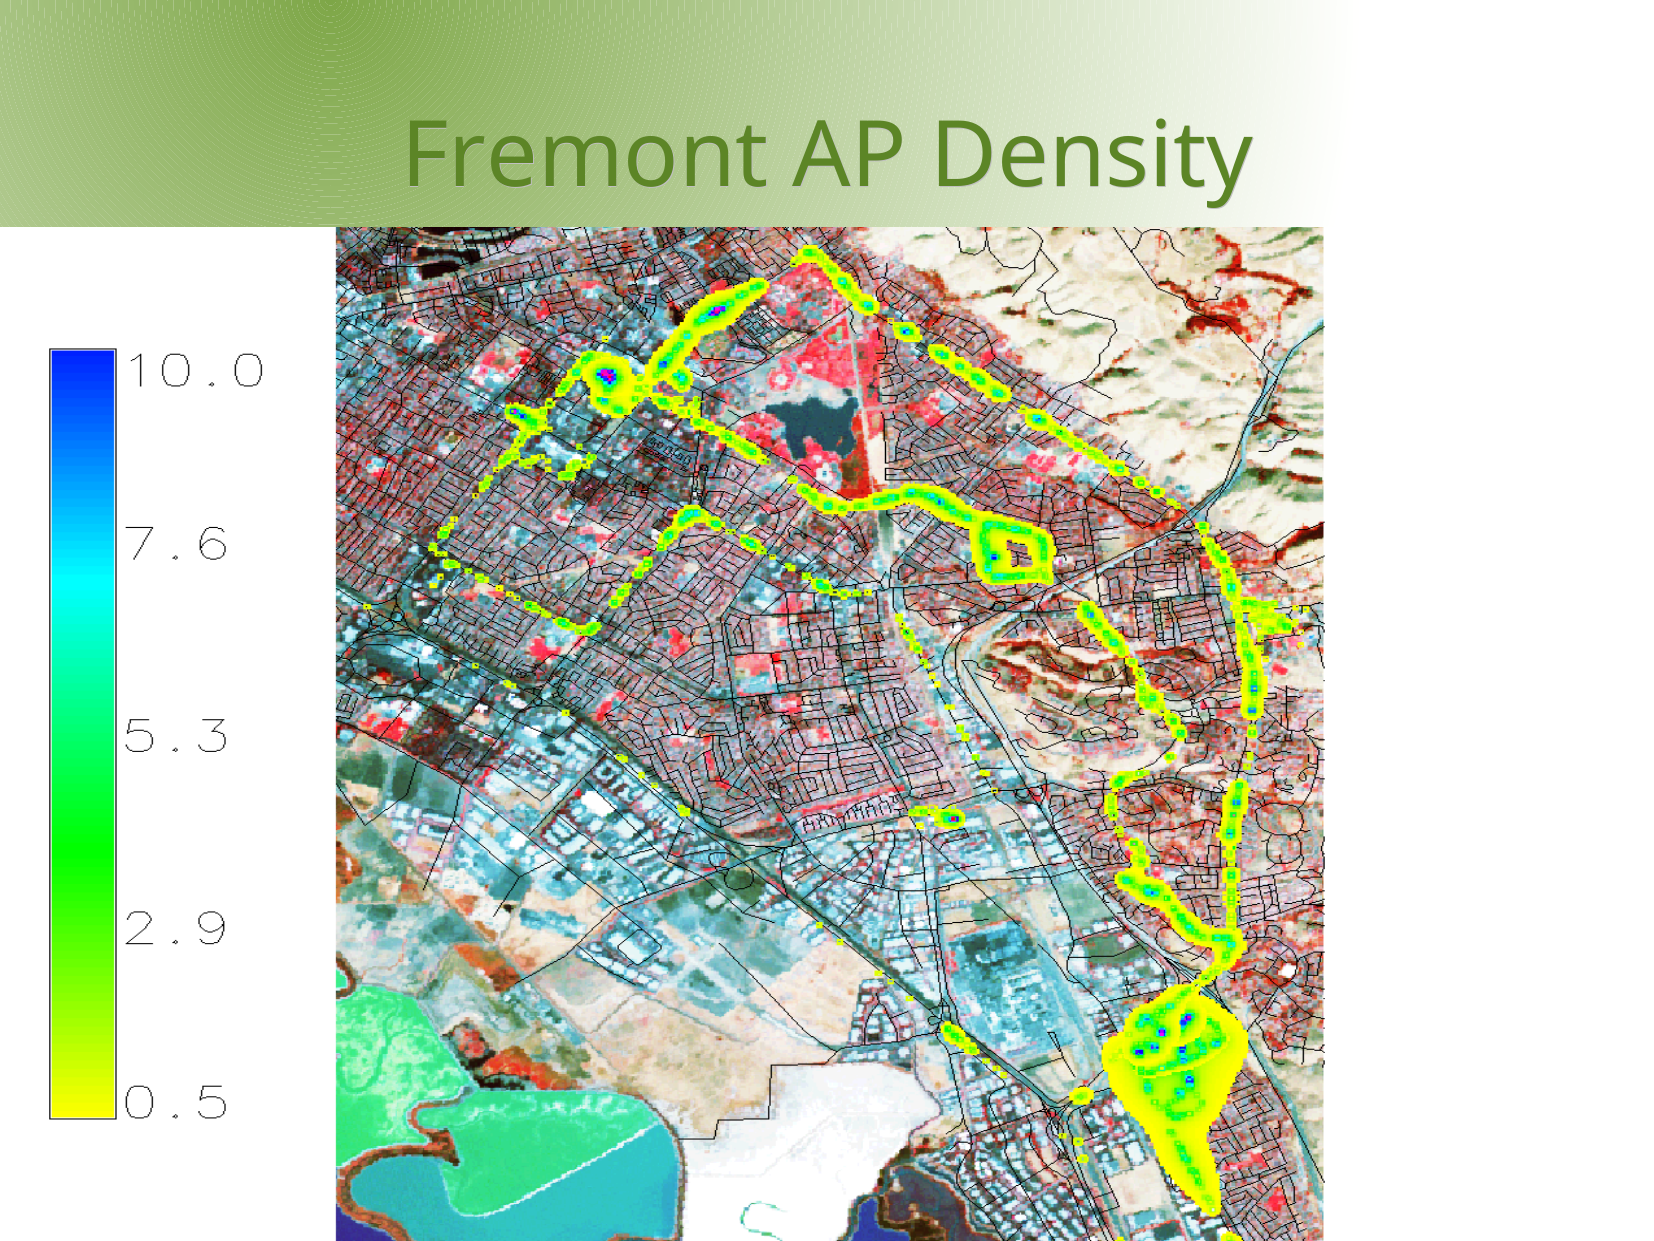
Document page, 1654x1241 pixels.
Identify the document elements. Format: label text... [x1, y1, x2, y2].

picture [0, 227, 1654, 1241]
title Fremont AP Density [121, 47, 1534, 227]
